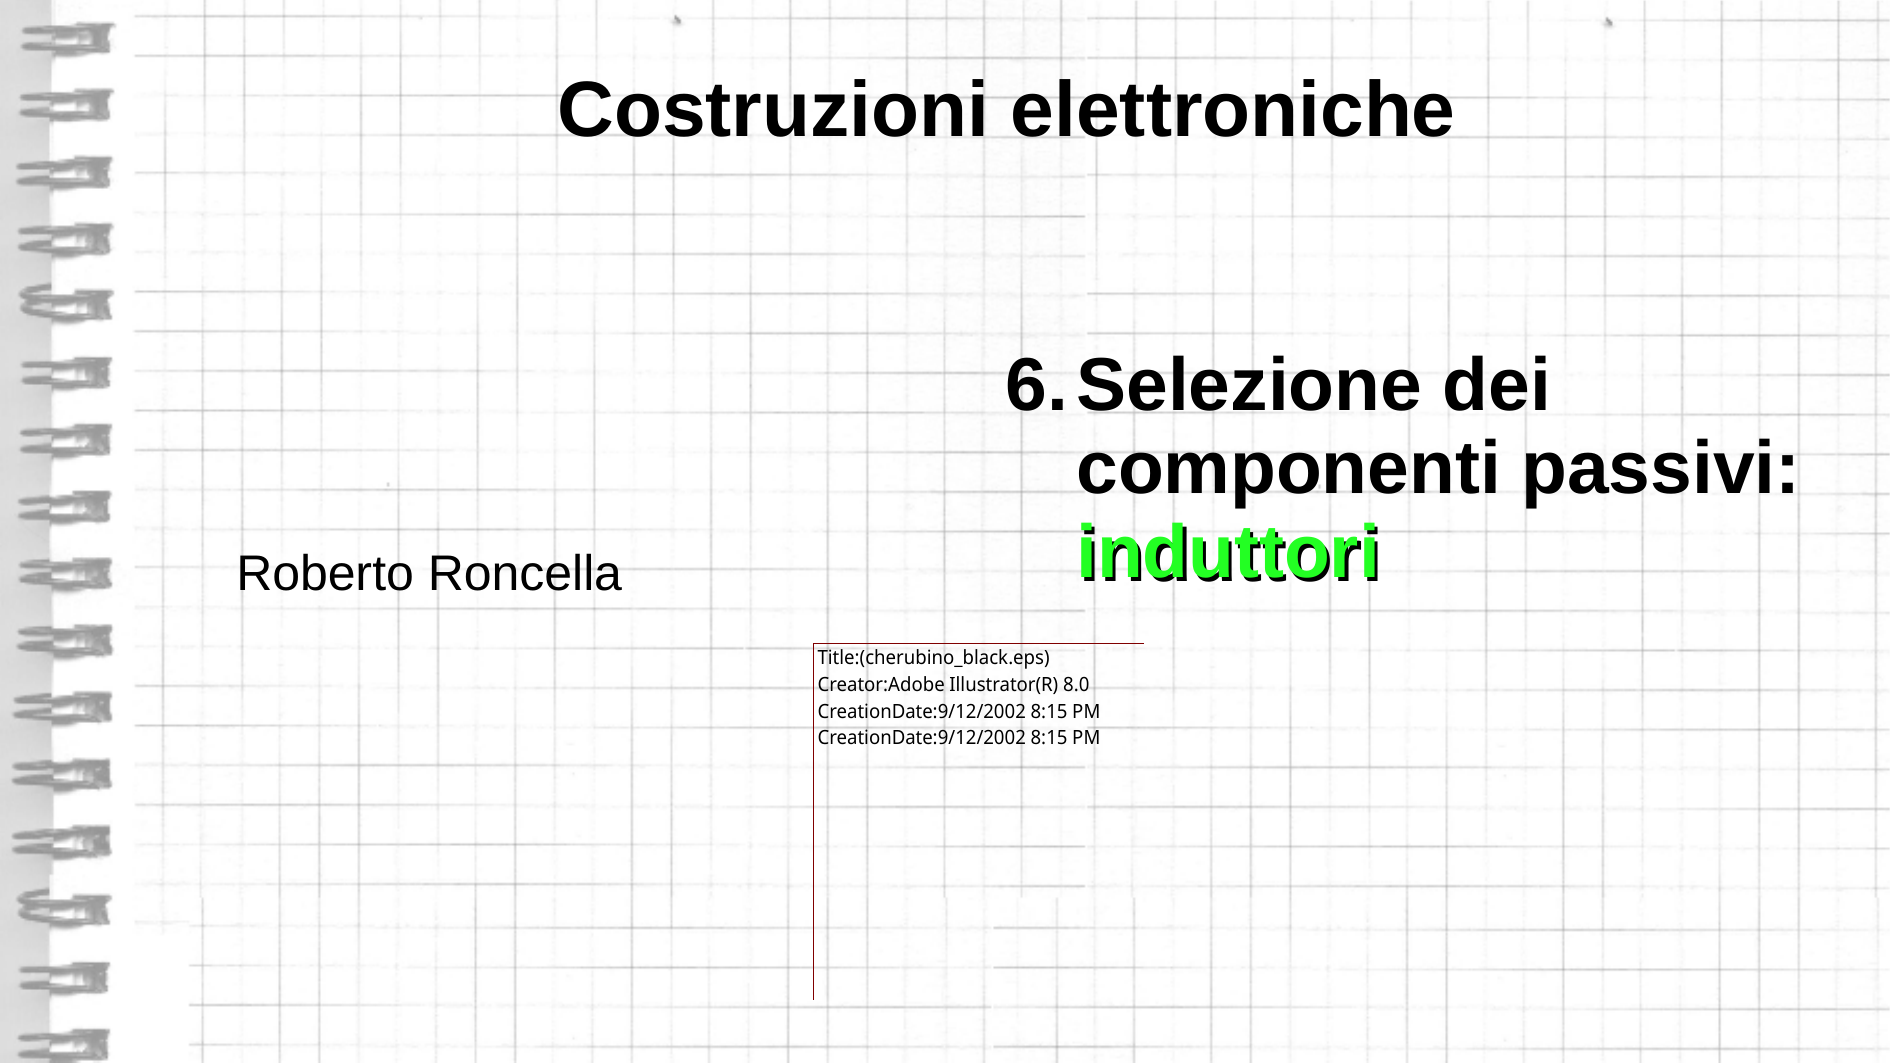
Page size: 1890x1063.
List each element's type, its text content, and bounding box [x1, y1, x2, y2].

text_box Roberto Roncella [236, 214, 1890, 932]
picture [0, 0, 1890, 1063]
title Costruzioni elettroniche [124, 20, 1890, 198]
text_box 6. Selezione dei componenti passivi: induttori [990, 334, 1871, 602]
